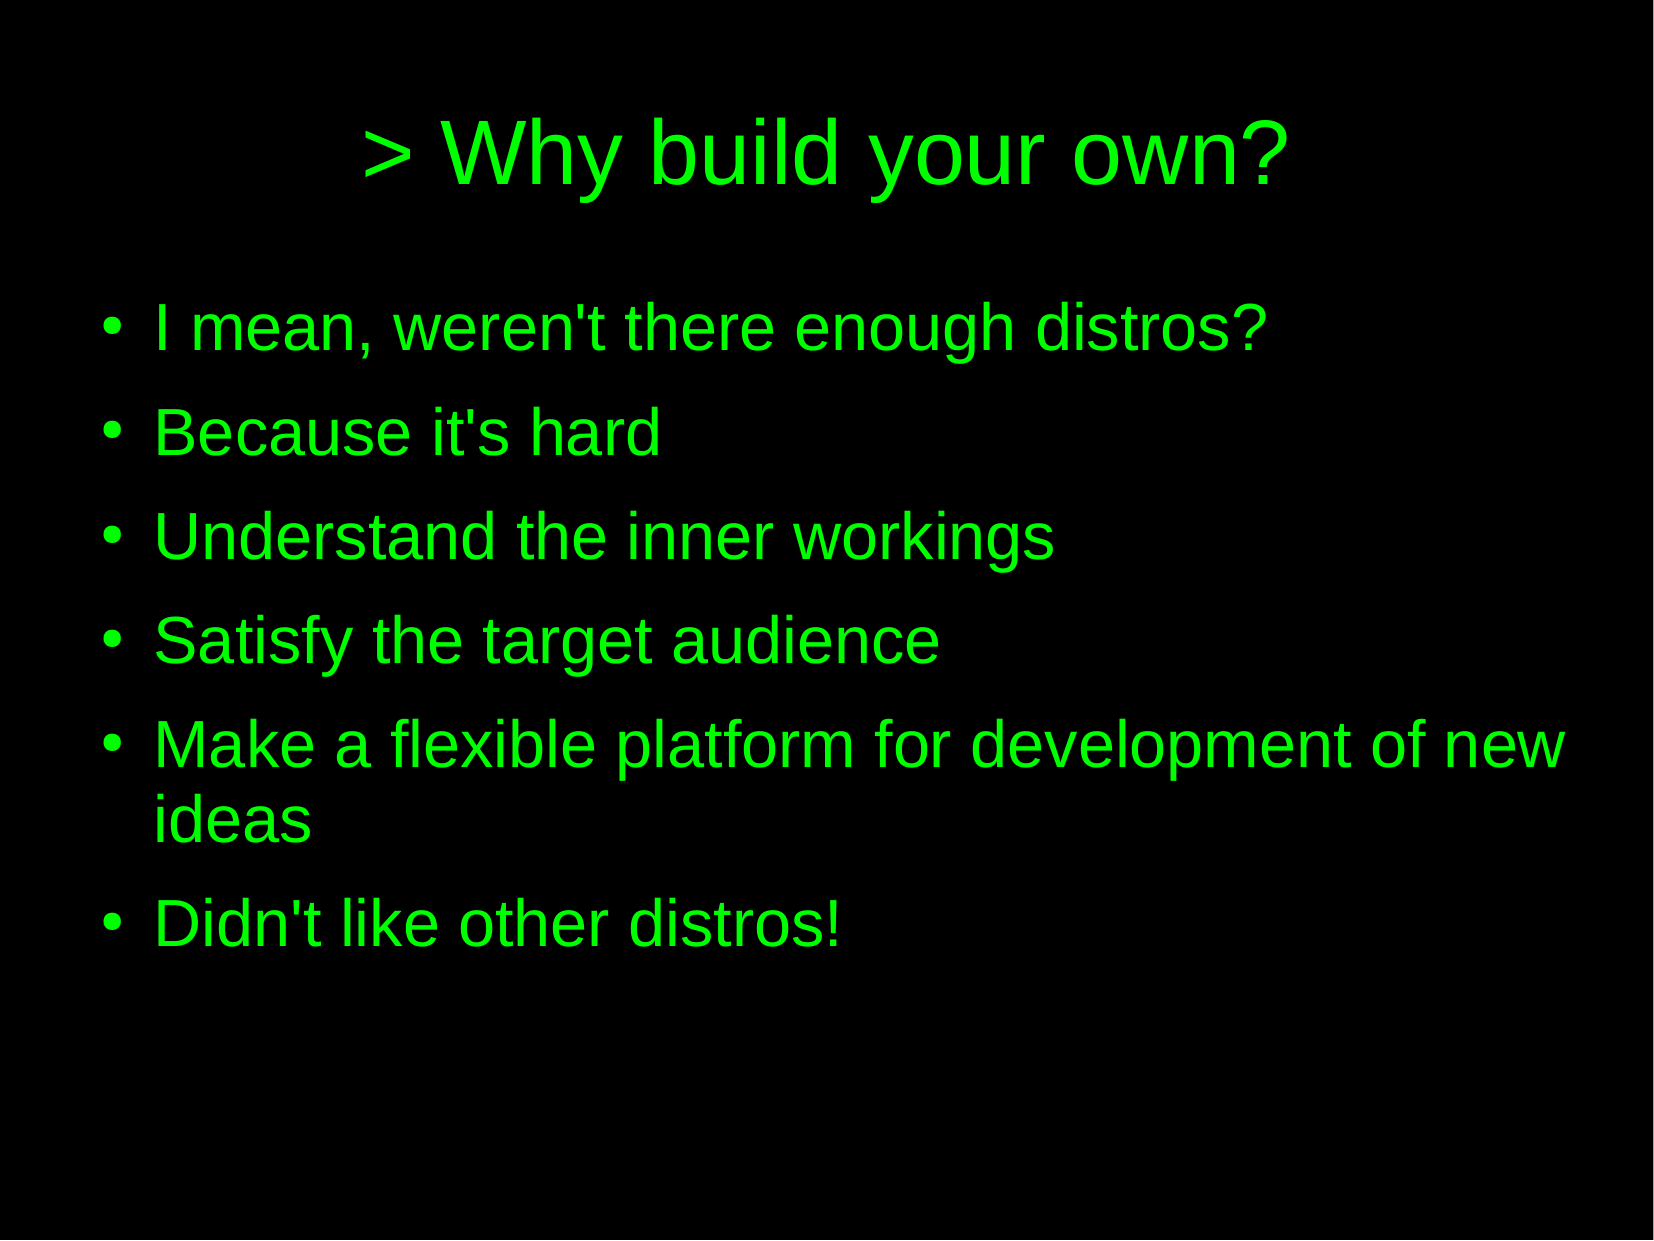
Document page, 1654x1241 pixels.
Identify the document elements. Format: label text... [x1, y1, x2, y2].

list I mean, weren't there enough distros? Because it's hard Understand the inner workings Satisfy the target audience Make a flexible platform for development of new ideas Didn't like other distros! [82, 290, 1571, 1010]
title > Why build your own? [82, 49, 1571, 257]
